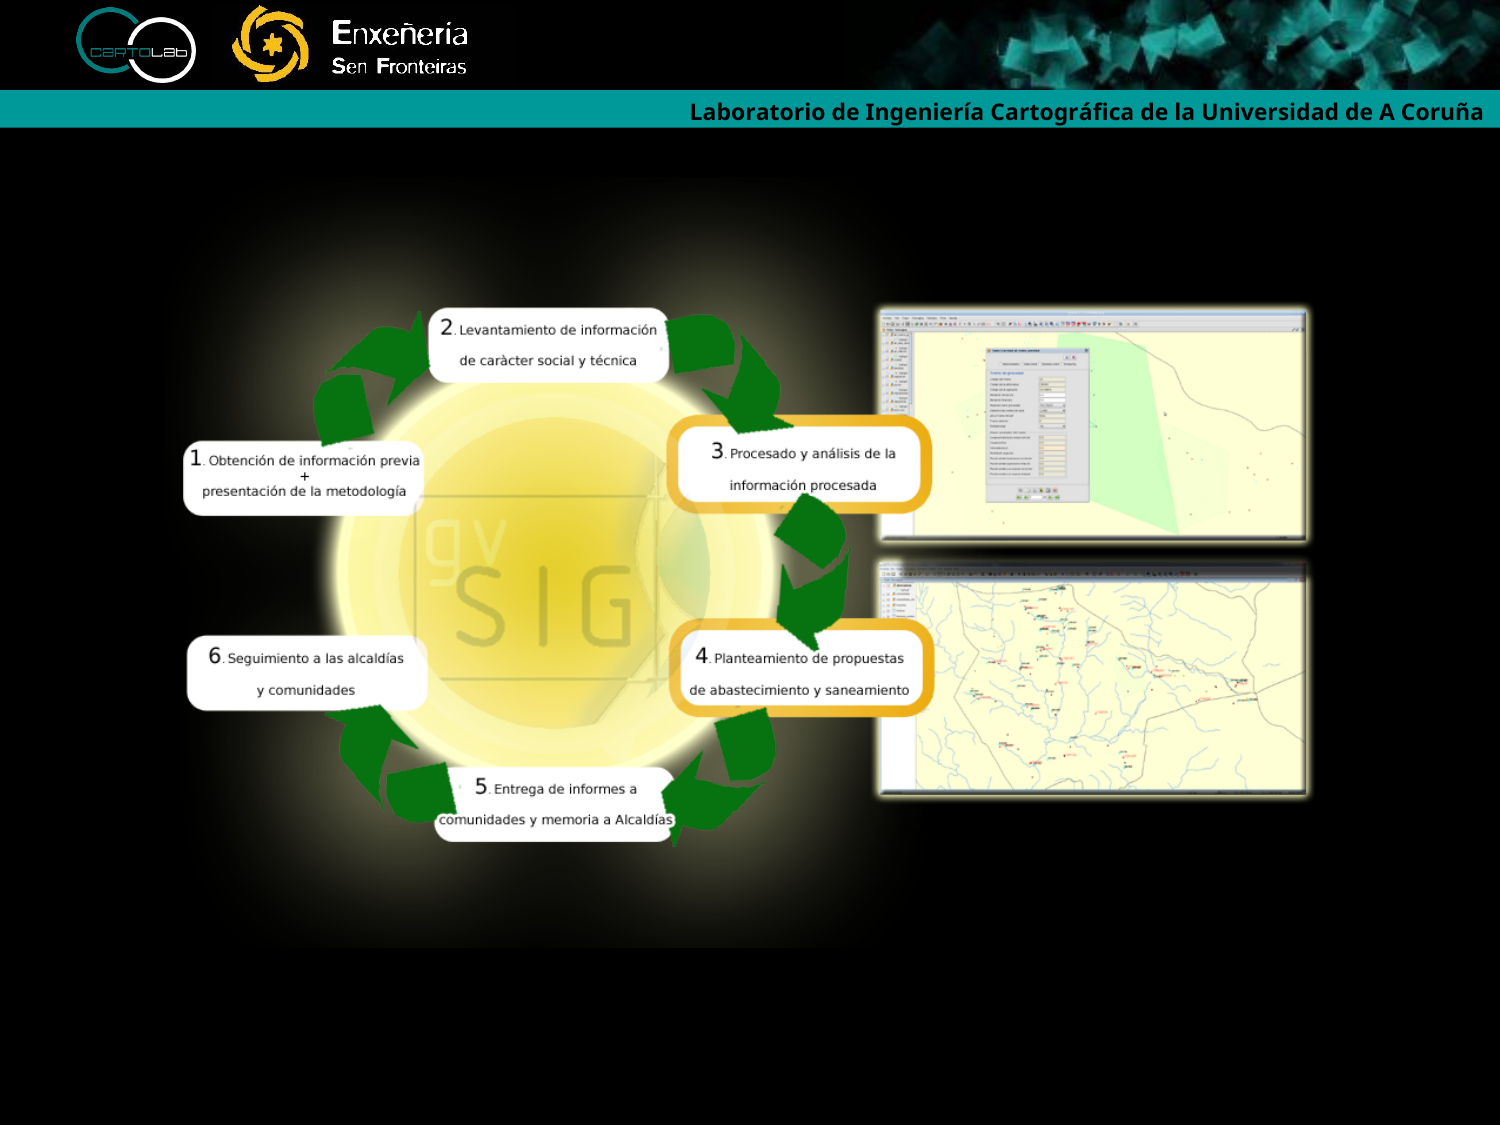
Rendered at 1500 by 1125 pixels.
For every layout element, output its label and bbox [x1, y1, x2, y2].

picture [162, 177, 1338, 948]
picture [844, 0, 1500, 90]
picture [212, 5, 516, 86]
picture [76, 7, 196, 83]
